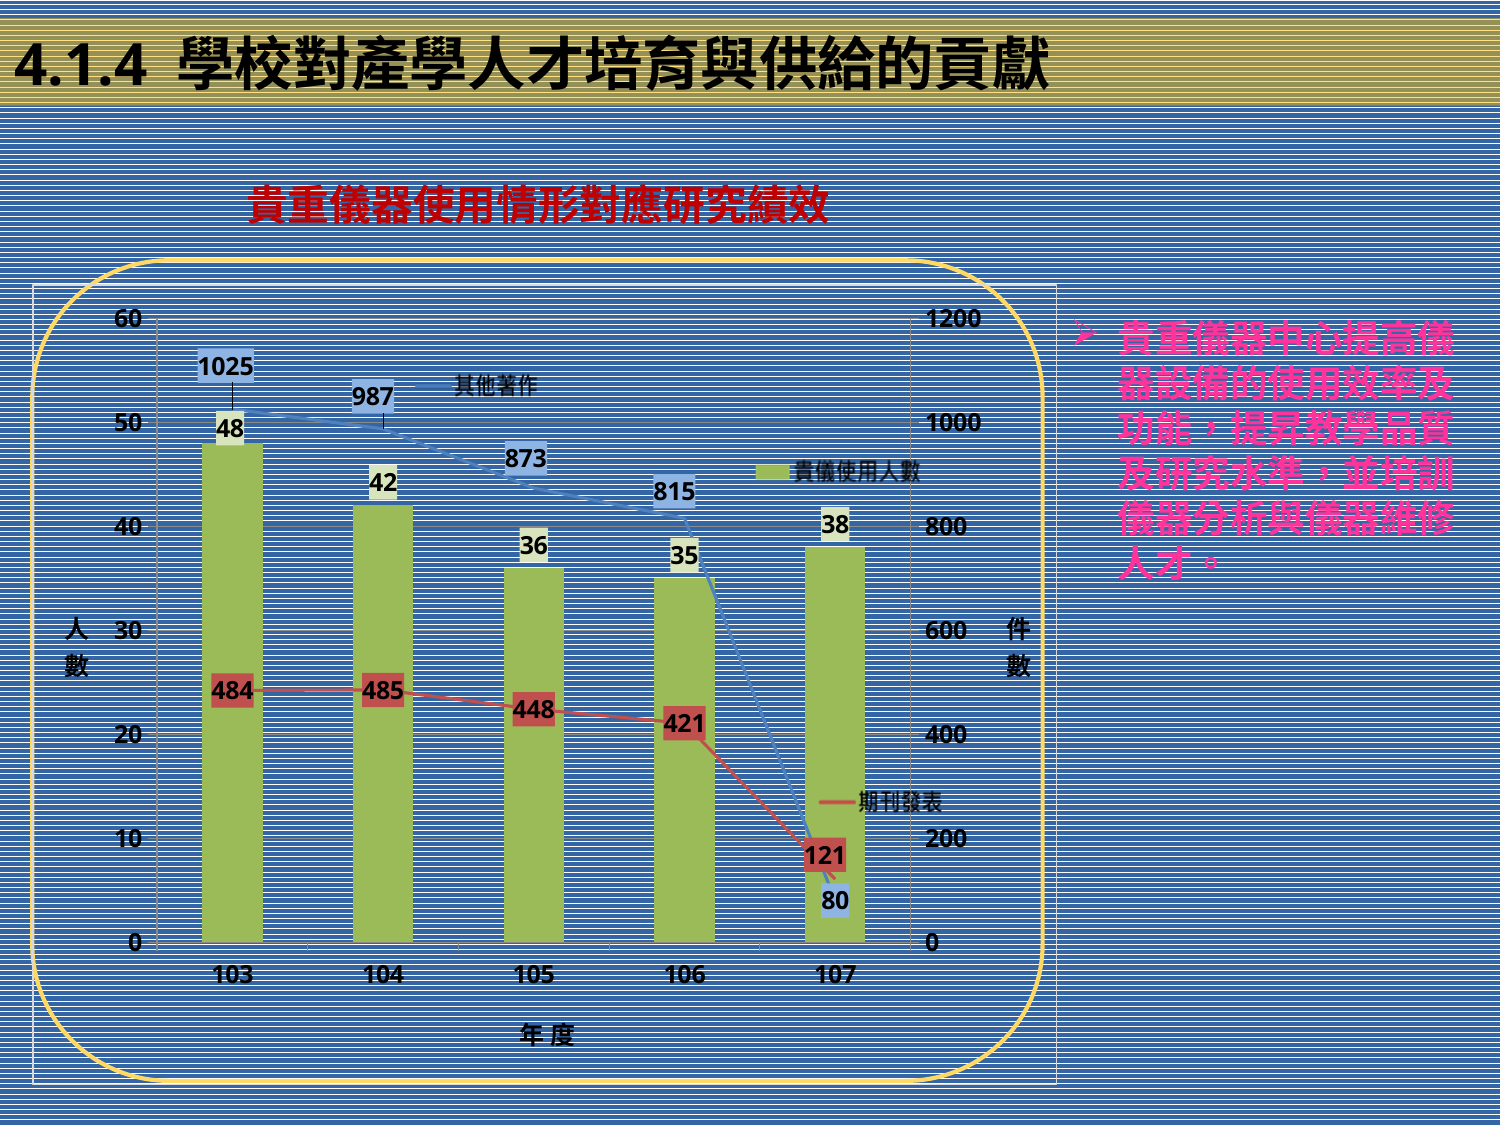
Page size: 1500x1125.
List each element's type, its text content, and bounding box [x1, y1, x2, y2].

picture [408, 365, 545, 407]
picture [811, 782, 953, 821]
picture [746, 451, 930, 490]
text_box 貴重儀器使用情形對應研究績效 [217, 171, 859, 237]
text_box 貴重儀器中心提高儀器設備的使用效率及功能，提昇教學品質及研究水準，並培訓儀器分析與儀器維修人才。 [1055, 307, 1474, 593]
text_box 4.1.4 學校對產學人才培育與供給的貢獻 [0, 19, 1500, 105]
chart [32, 284, 1058, 1086]
